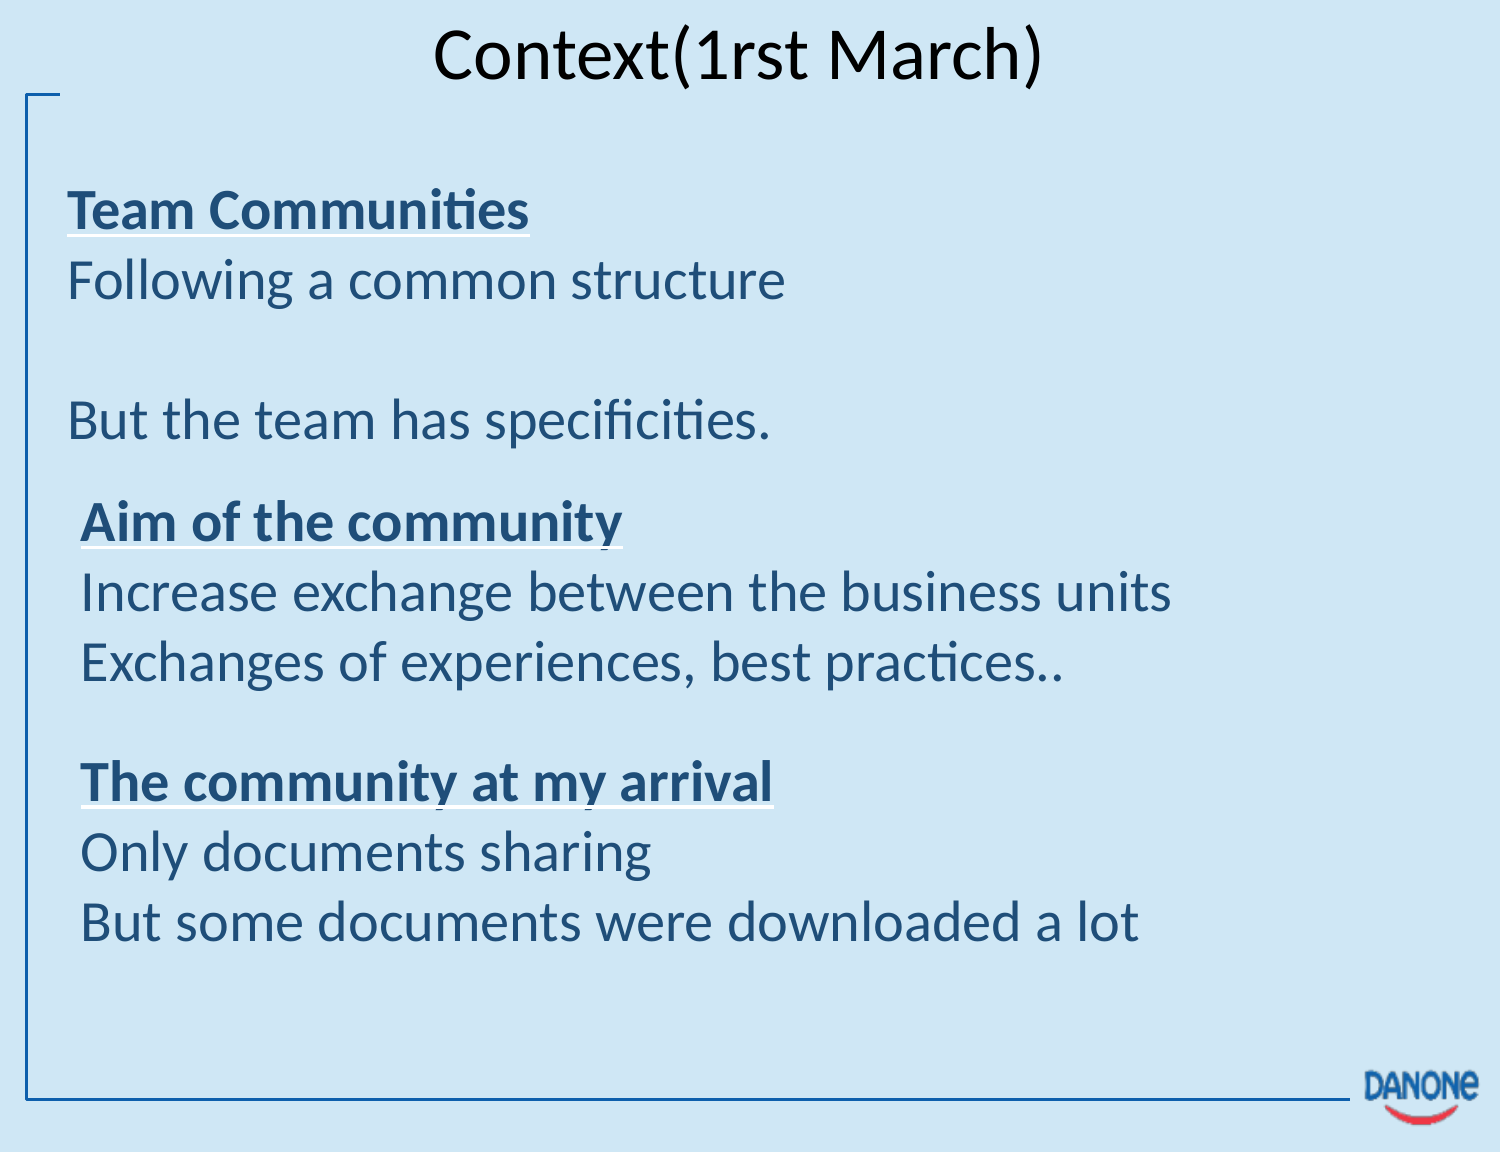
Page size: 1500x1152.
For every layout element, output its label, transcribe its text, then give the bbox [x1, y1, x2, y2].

text_box The community at my arrival Only documents sharing But some documents were downloaded a lot [66, 736, 1436, 1111]
picture [1362, 1067, 1482, 1130]
text_box Context(1rst March) [101, 0, 1379, 103]
text_box Aim of the community Increase exchange between the business units Exchanges of experiences, best practices.. [66, 476, 1436, 736]
text_box Team Communities Following a common structure But the team has specificities. [52, 164, 960, 449]
